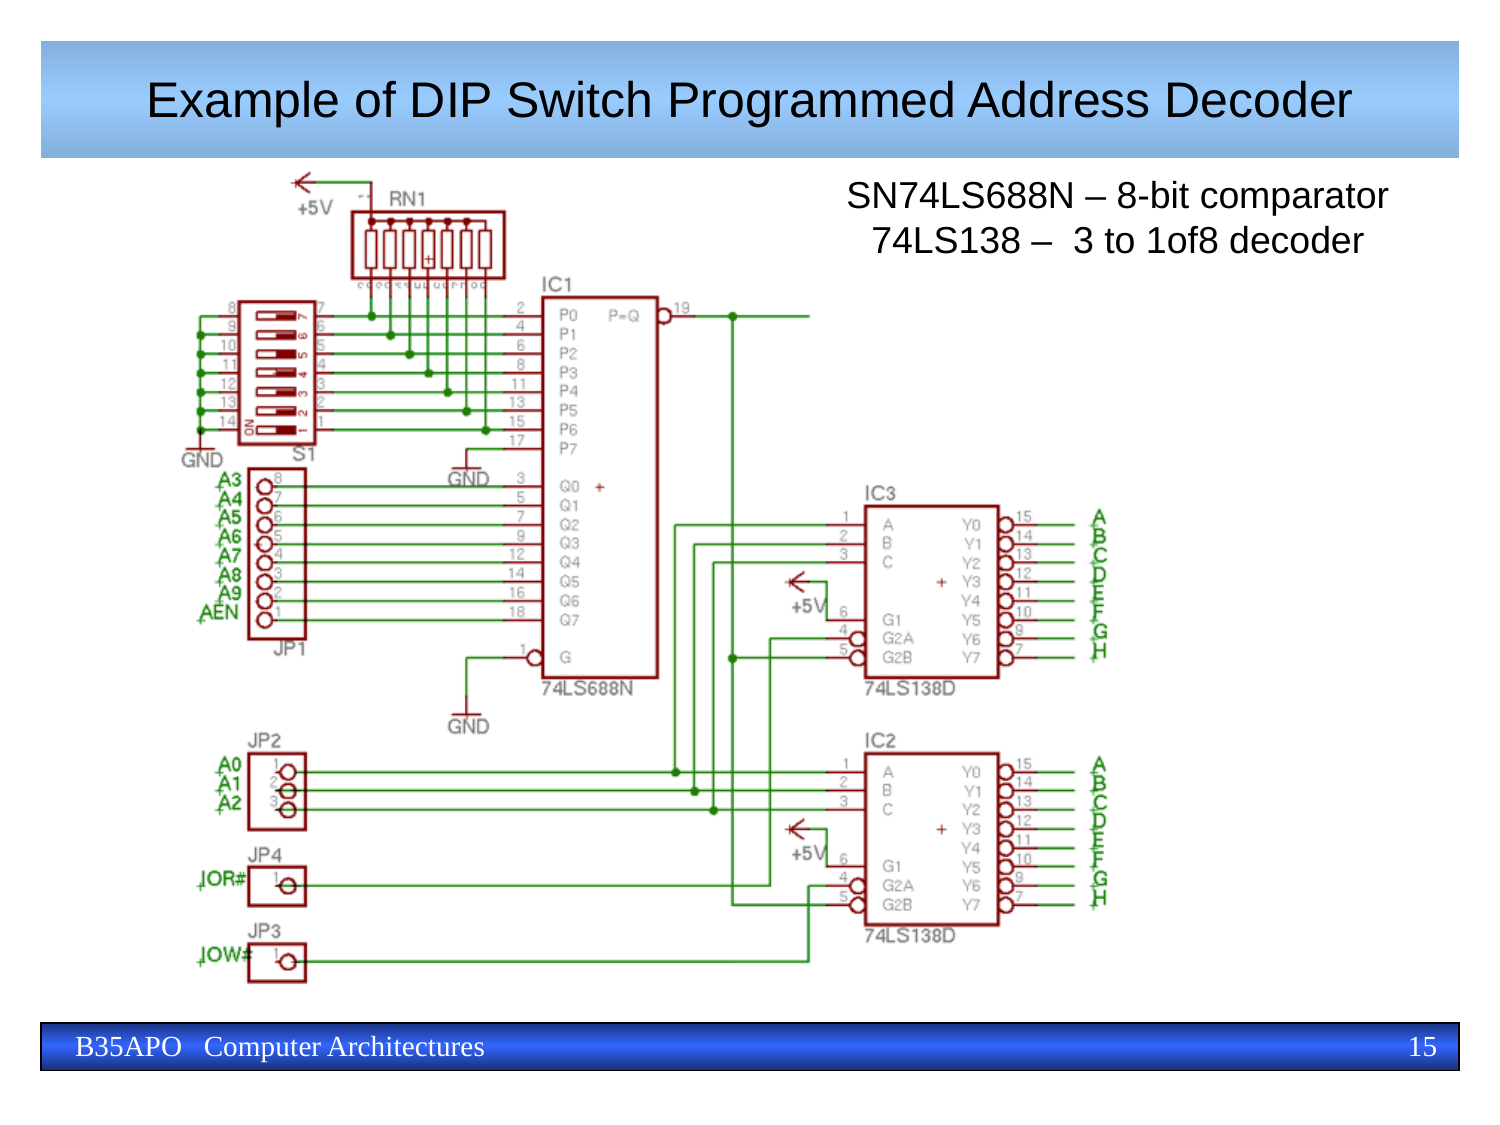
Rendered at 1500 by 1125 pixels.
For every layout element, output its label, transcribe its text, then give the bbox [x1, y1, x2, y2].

picture [170, 166, 1128, 1002]
text_box SN74LS688N – 8-bit comparator 74LS138 – 3 to 1of8 decoder [831, 163, 1405, 314]
title Example of DIP Switch Programmed Address Decoder [41, 41, 1459, 158]
